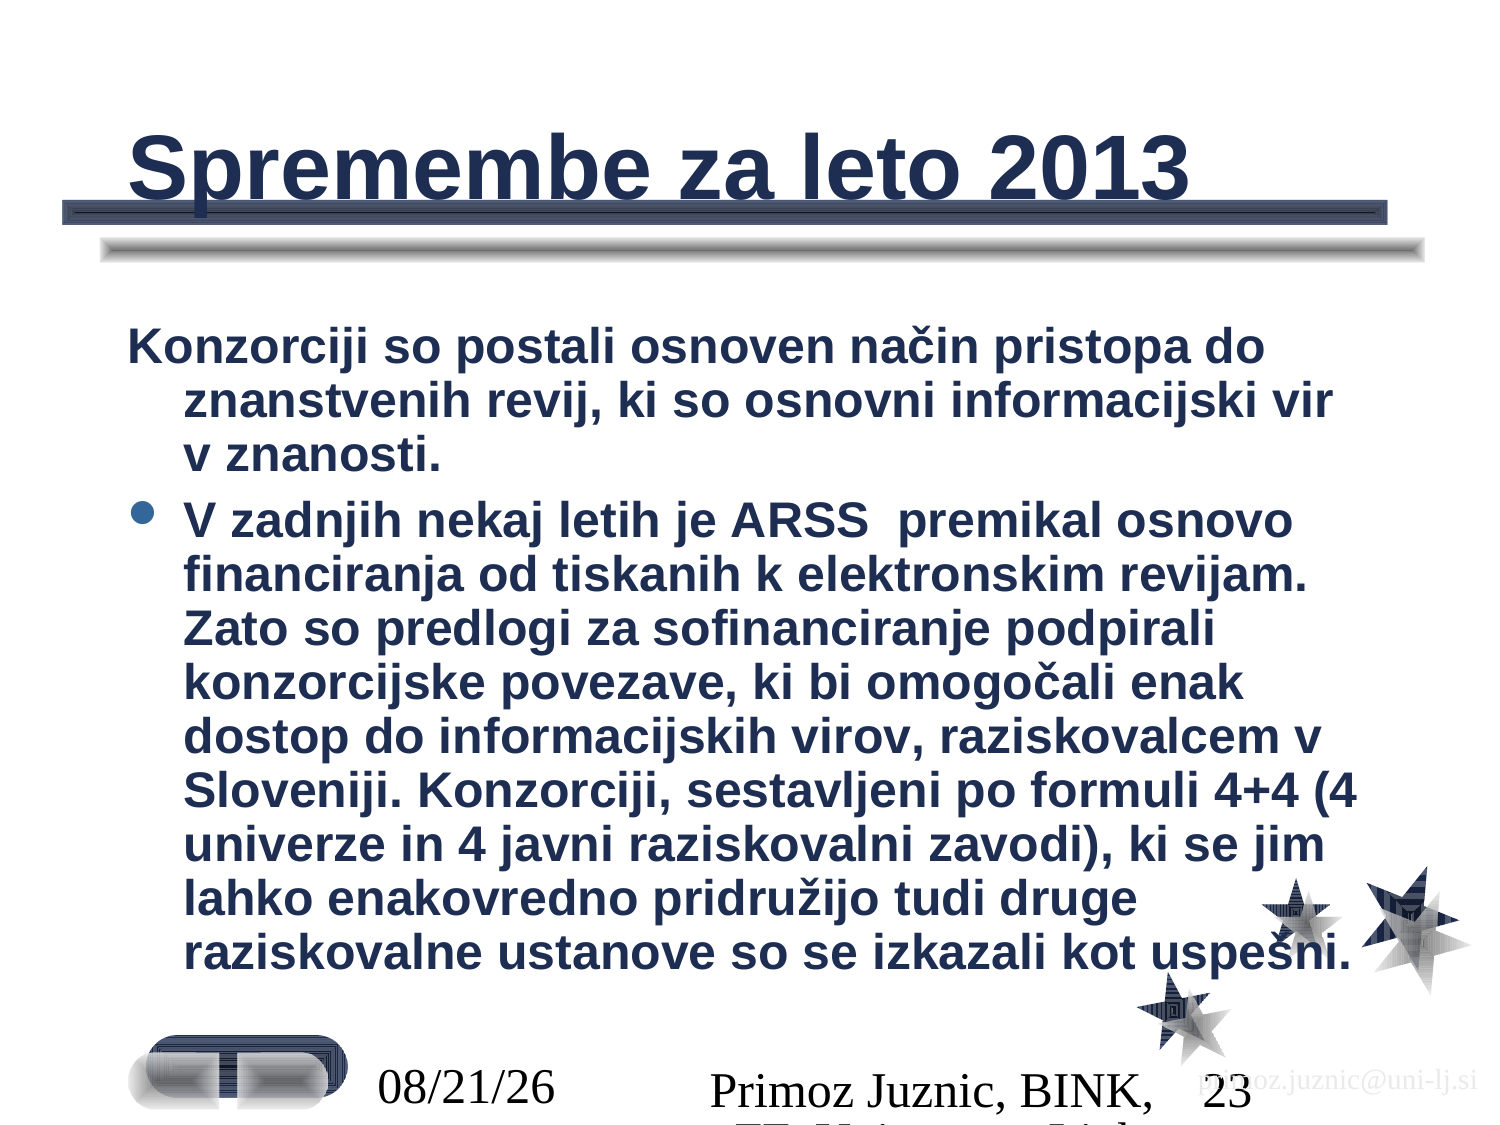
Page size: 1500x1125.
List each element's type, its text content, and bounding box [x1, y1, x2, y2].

title Spremembe za leto 2013 [112, 37, 1388, 225]
list Konzorciji so postali osnoven način pristopa do znanstvenih revij, ki so osnovni informacijski vir v znanosti. V zadnjih nekaj letih je ARSS premikal osnovo financiranja od tiskanih k elektronskim revijam. Zato so predlogi za sofinanciranje podpirali konzorcijske povezave, ki bi omogočali enak dostop do informacijskih virov, raziskovalcem v Sloveniji. Konzorciji, sestavljeni po formuli 4+4 (4 univerze in 4 javni raziskovalni zavodi), ki se jim lahko enakovredno pridružijo tudi druge raziskovalne ustanove so se izkazali kot uspešni. [112, 312, 1388, 988]
